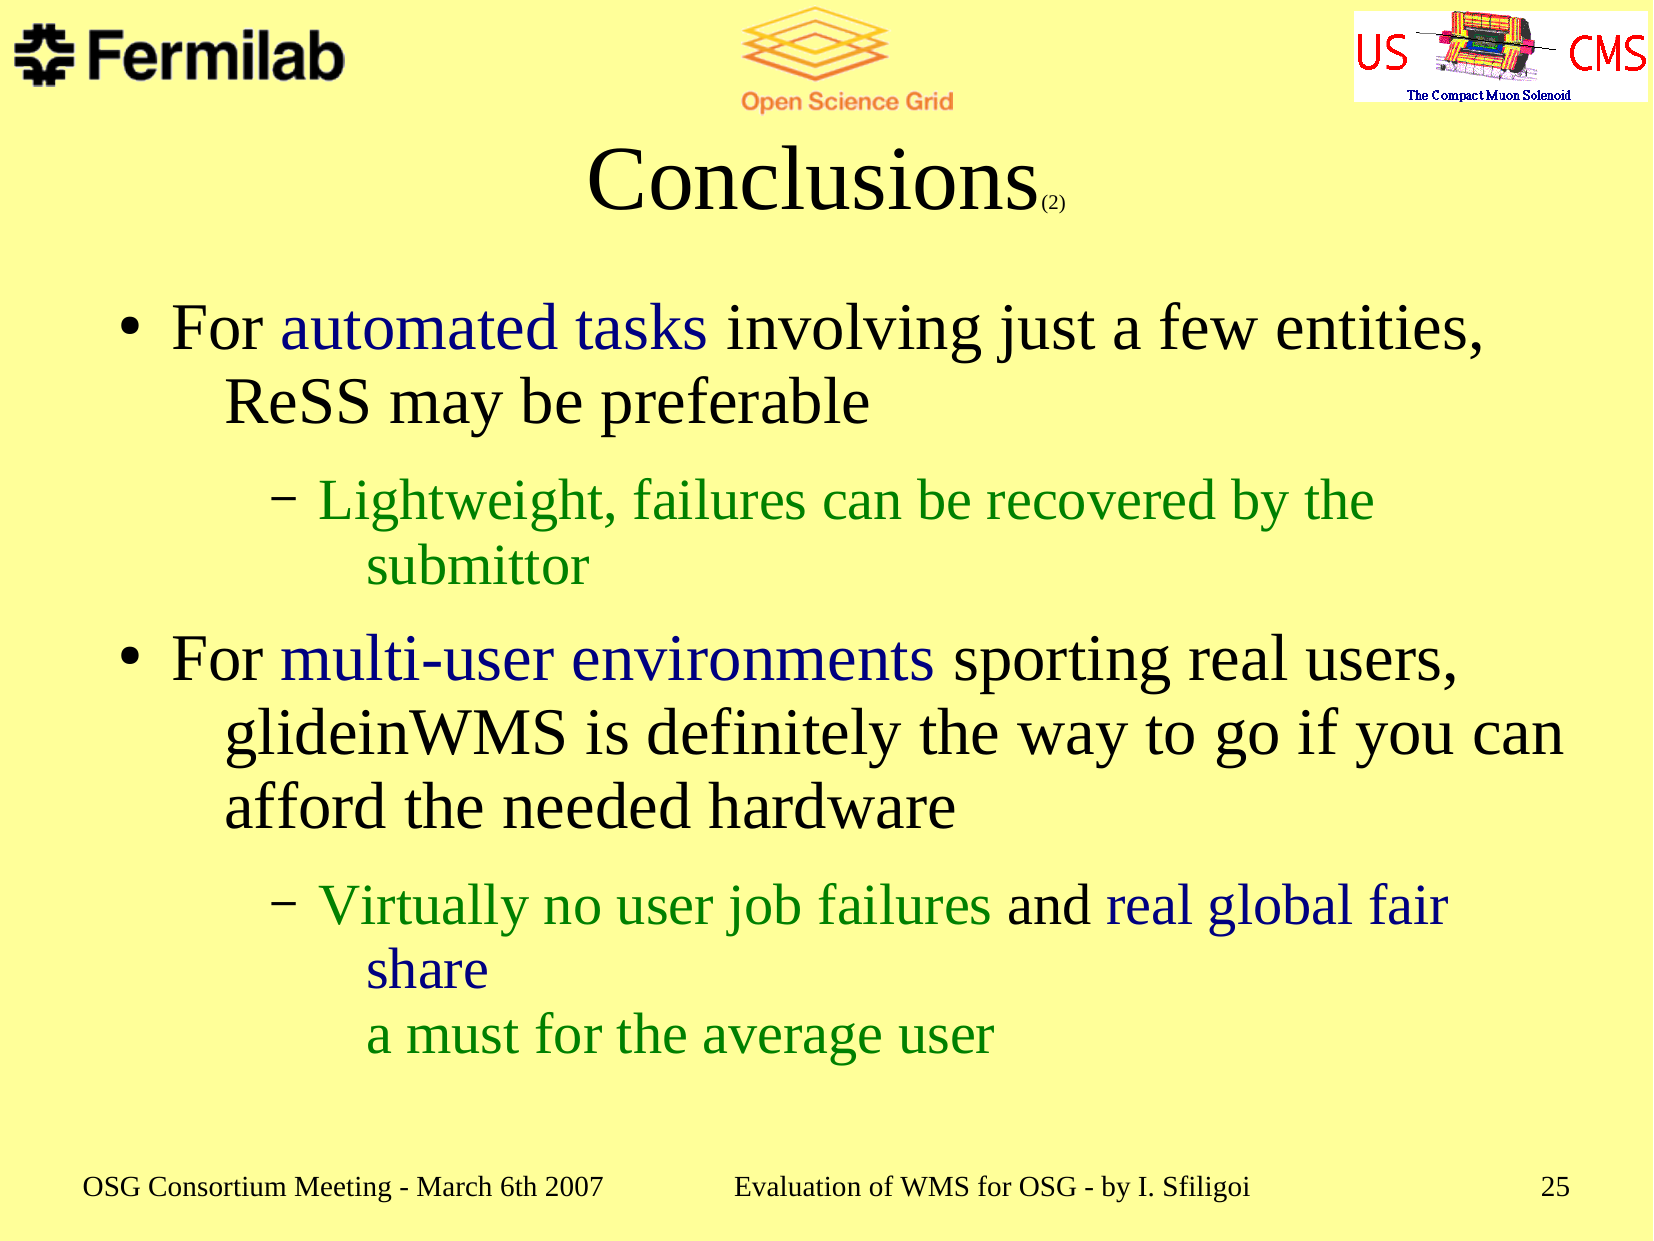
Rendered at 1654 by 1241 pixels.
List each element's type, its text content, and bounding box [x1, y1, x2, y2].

list For automated tasks involving just a few entities, ReSS may be preferable Lightweight, failures can be recovered by the submittor For multi-user environments sporting real users, glideinWMS is definitely the way to go if you can afford the needed hardware Virtually no user job failures and real global fair share a must for the average user [82, 290, 1571, 1152]
title Conclusions(2) [82, 100, 1571, 257]
picture [14, 23, 345, 87]
picture [1354, 11, 1648, 102]
picture [741, 5, 953, 100]
